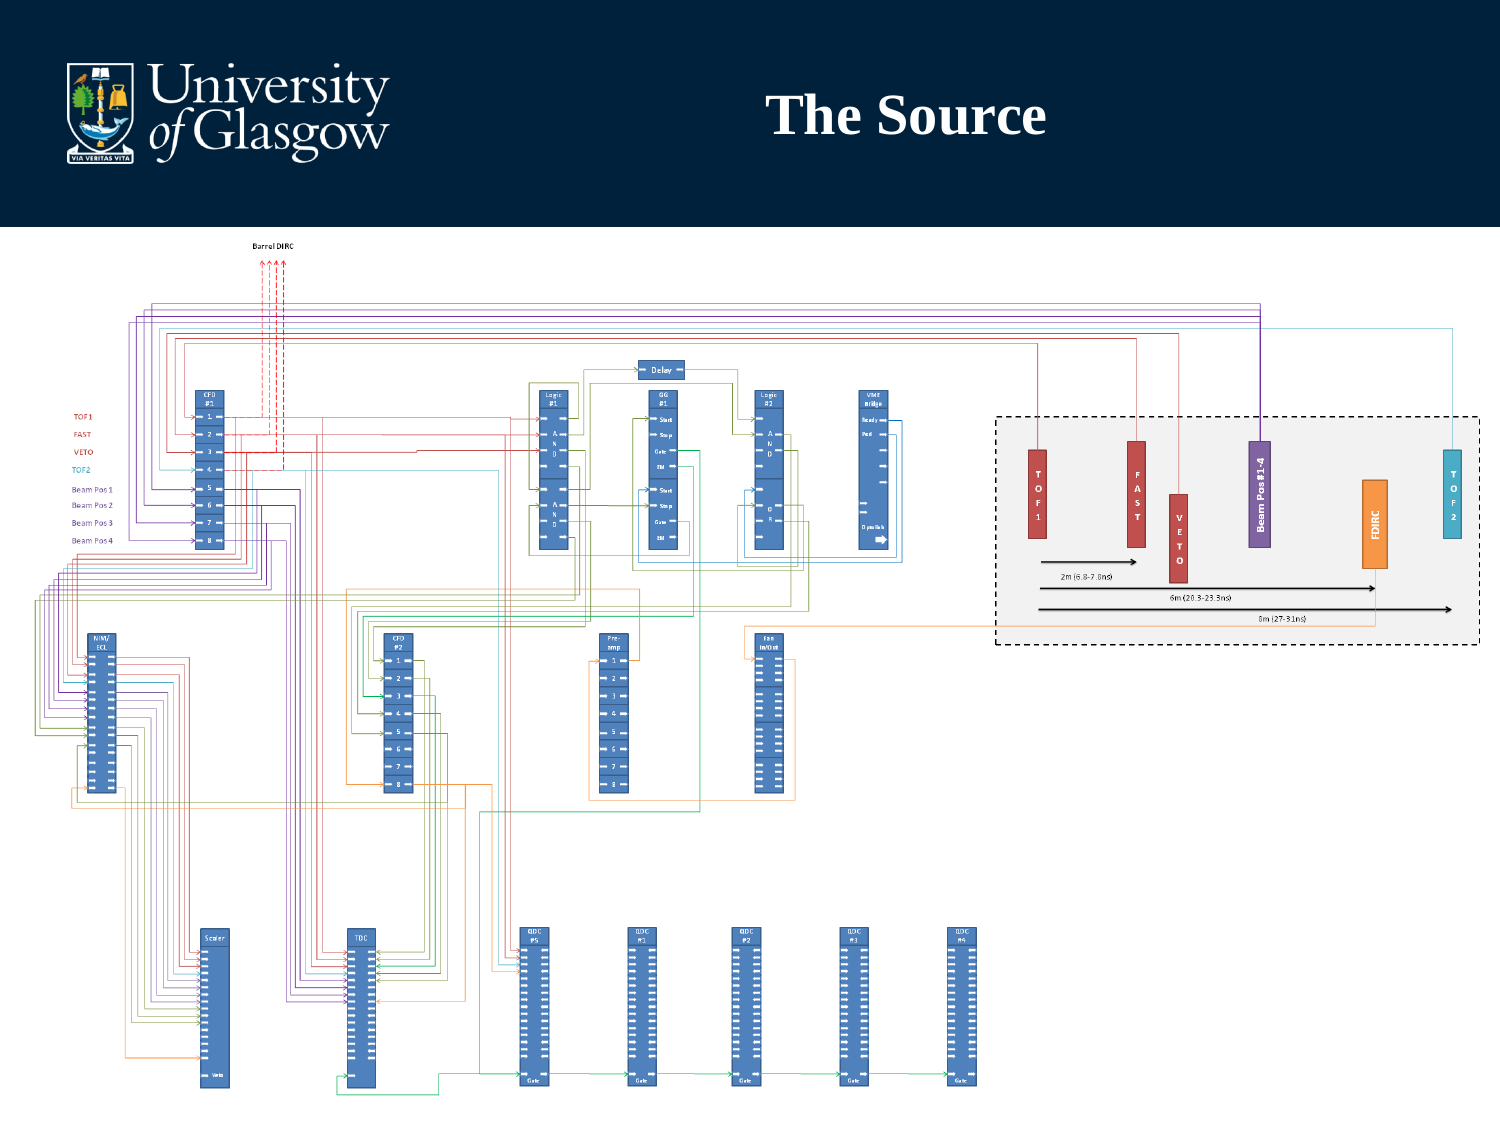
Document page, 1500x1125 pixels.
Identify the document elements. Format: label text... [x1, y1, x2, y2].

picture [0, 231, 1500, 1110]
title The Source [750, 54, 1464, 168]
